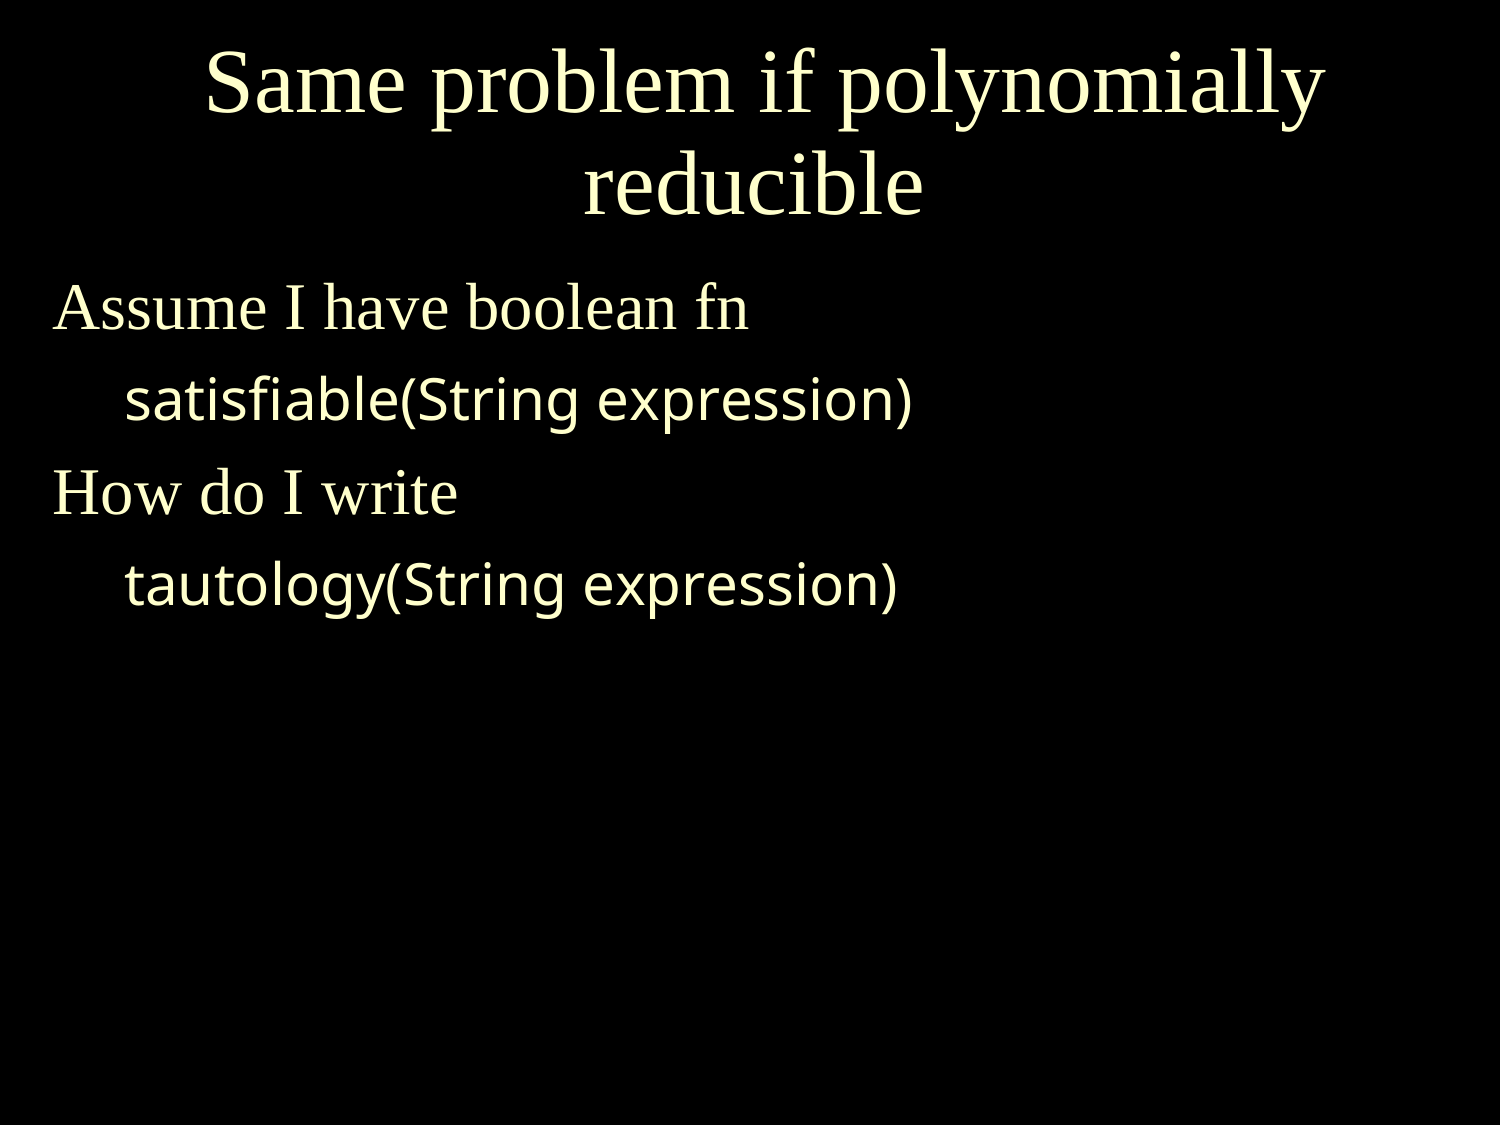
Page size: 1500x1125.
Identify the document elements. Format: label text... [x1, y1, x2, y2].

title Same problem if polynomially reducible [37, 23, 1496, 242]
list Assume I have boolean fn satisfiable(String expression) How do I write tautology(String expression) [37, 262, 1482, 1125]
